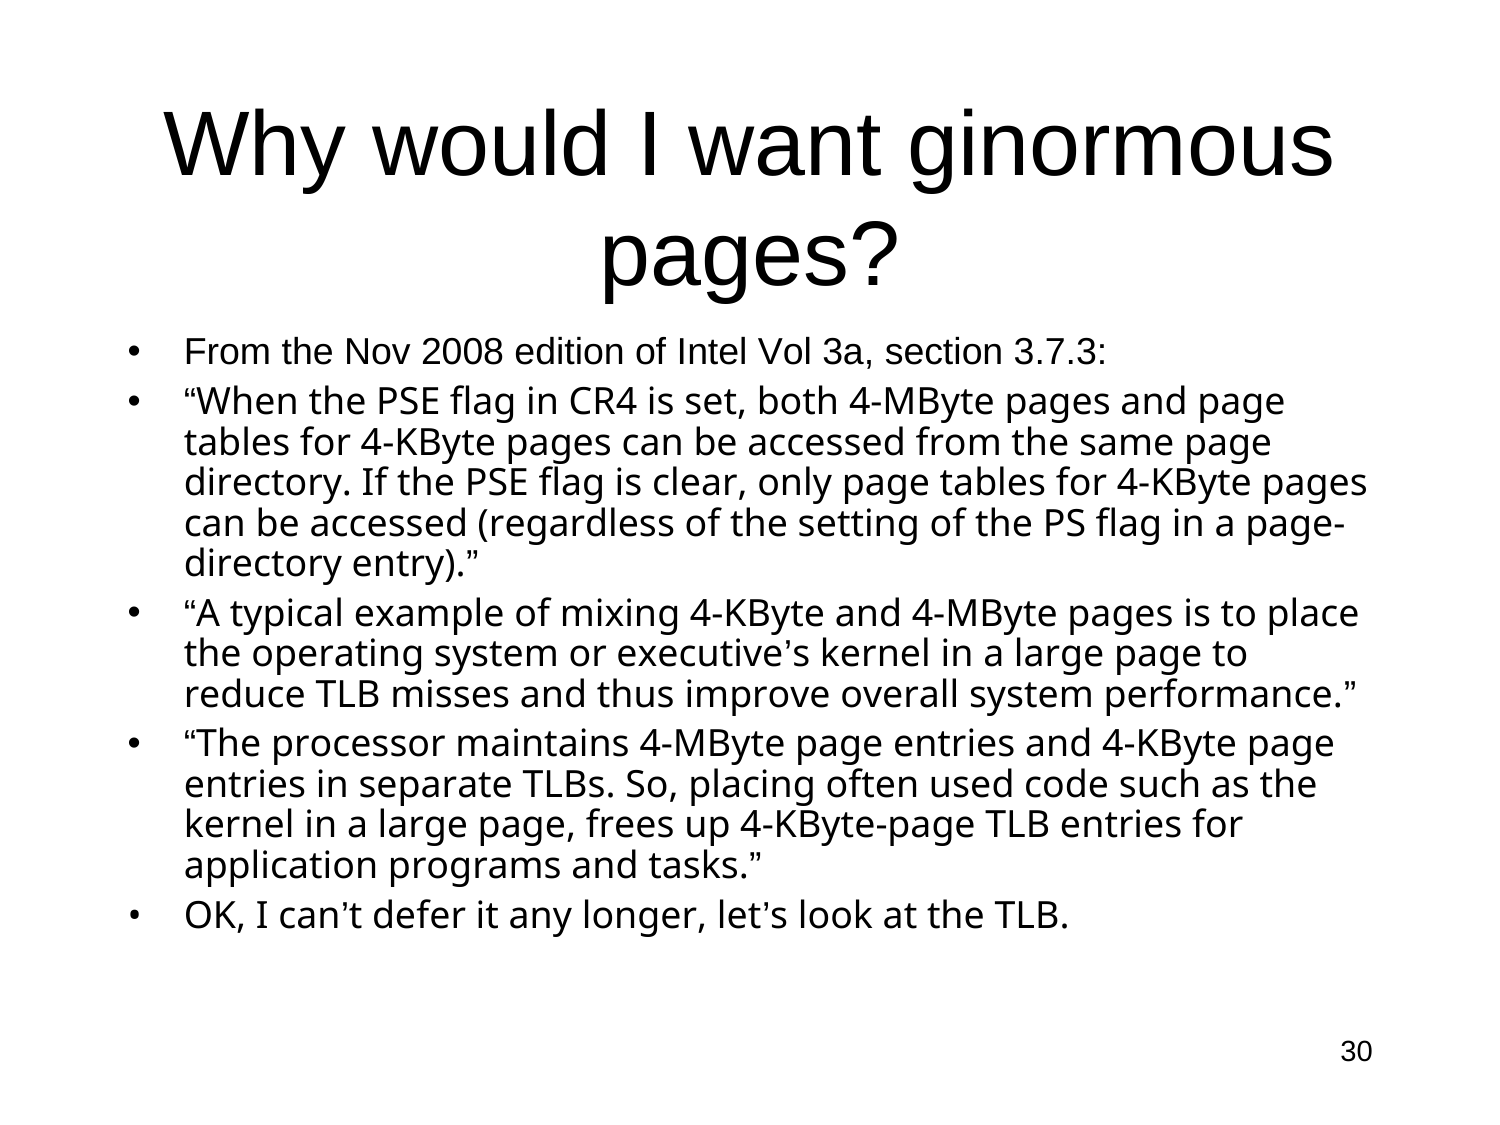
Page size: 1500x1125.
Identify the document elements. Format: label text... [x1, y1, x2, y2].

list From the Nov 2008 edition of Intel Vol 3a, section 3.7.3: “When the PSE flag in CR4 is set, both 4-MByte pages and page tables for 4-KByte pages can be accessed from the same page directory. If the PSE flag is clear, only page tables for 4-KByte pages can be accessed (regardless of the setting of the PS flag in a page-directory entry).” “A typical example of mixing 4-KByte and 4-MByte pages is to place the operating system or executive’s kernel in a large page to reduce TLB misses and thus improve overall system performance.” “The processor maintains 4-MByte page entries and 4-KByte page entries in separate TLBs. So, placing often used code such as the kernel in a large page, frees up 4-KByte-page TLB entries for application programs and tasks.” OK, I can’t defer it any longer, let’s look at the TLB. [112, 324, 1388, 1001]
text_box <number> [1074, 1025, 1388, 1101]
title Why would I want ginormous pages? [112, 76, 1388, 312]
